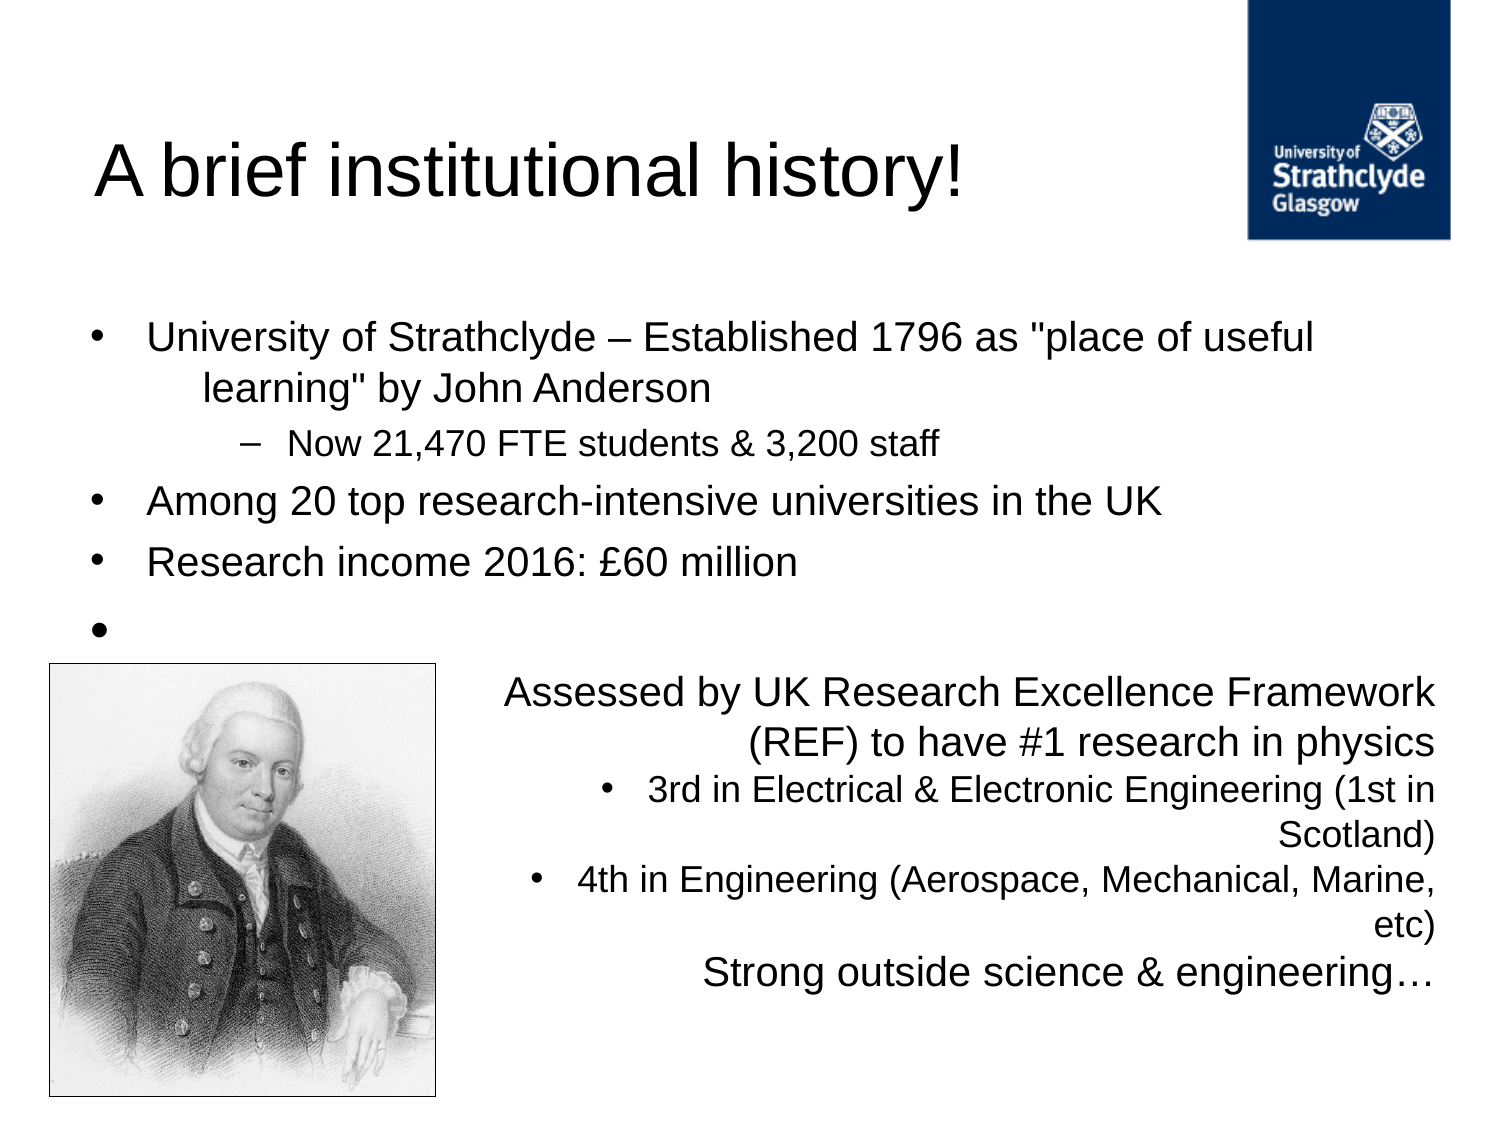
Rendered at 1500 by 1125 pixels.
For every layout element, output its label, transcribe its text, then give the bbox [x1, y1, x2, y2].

list University of Strathclyde – Established 1796 as "place of useful learning" by John Anderson Now 21,470 FTE students & 3,200 staff Among 20 top research-intensive universities in the UK Research income 2016: £60 million [75, 302, 1483, 669]
text_box Assessed by UK Research Excellence Framework (REF) to have #1 research in physics 3rd in Electrical & Electronic Engineering (1st in Scotland) 4th in Engineering (Aerospace, Mechanical, Marine, etc) Strong outside science & engineering… [478, 656, 1451, 1006]
title A brief institutional history! [79, 113, 1426, 232]
picture [49, 663, 436, 1097]
